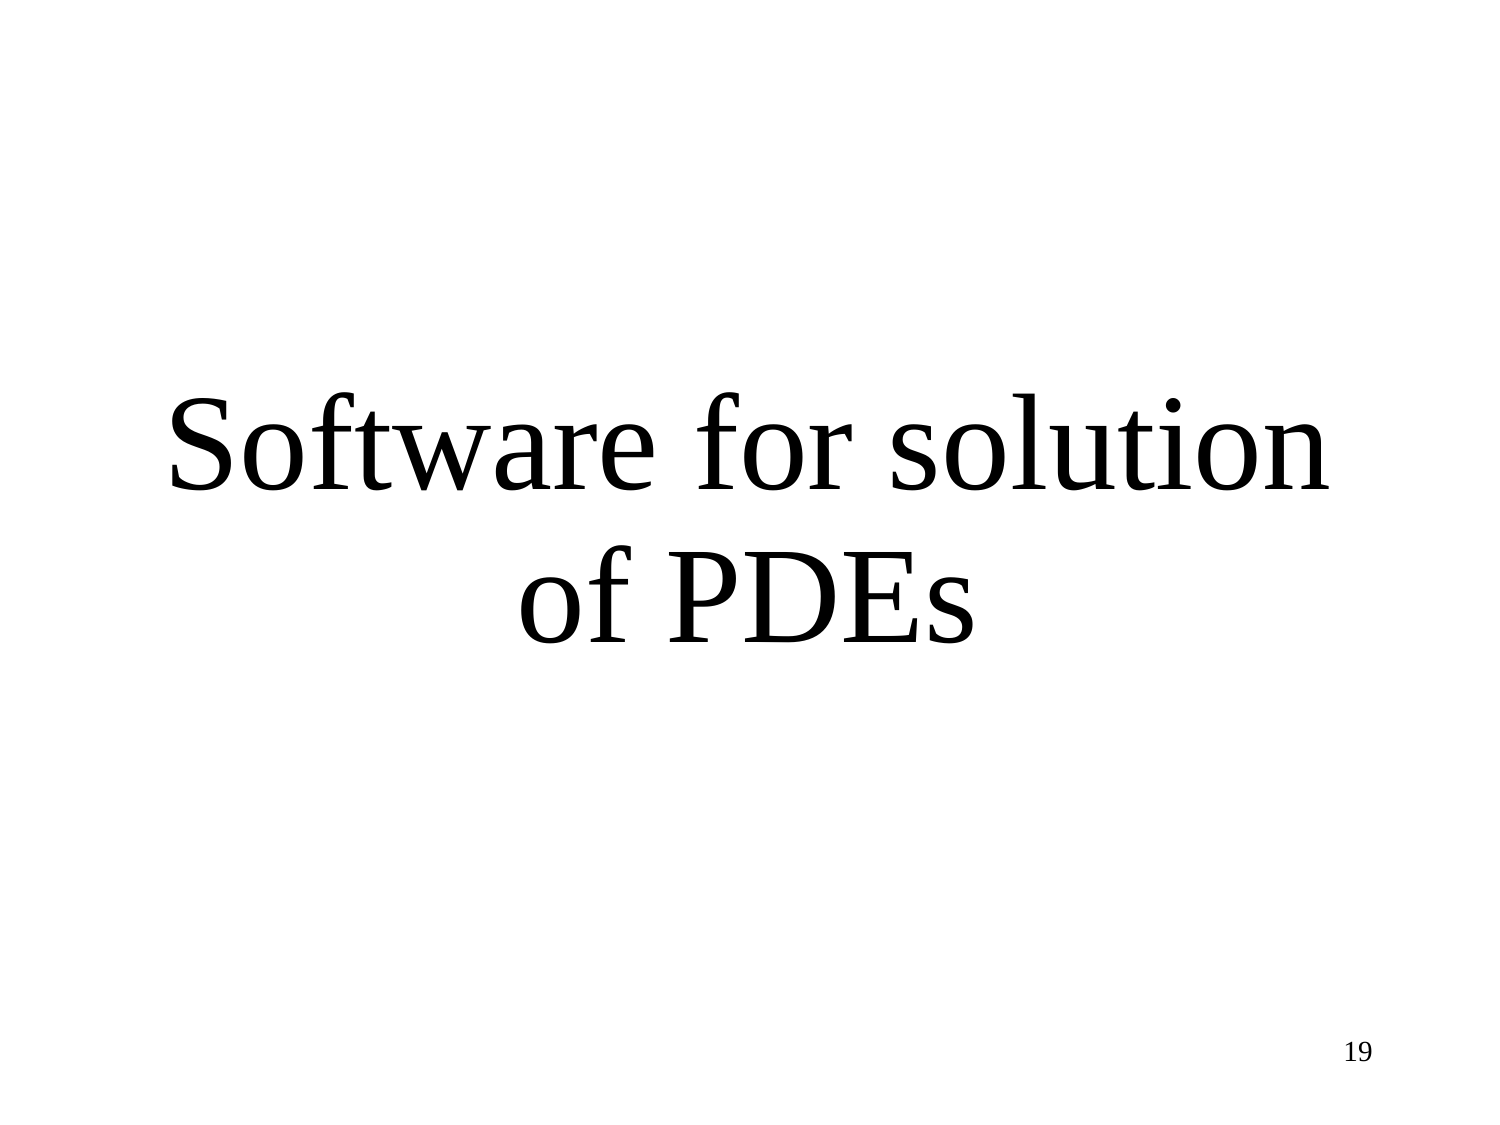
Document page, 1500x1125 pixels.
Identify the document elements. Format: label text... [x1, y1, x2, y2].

title Software for solution of PDEs [109, 347, 1385, 693]
text_box <number> [1074, 1025, 1388, 1101]
